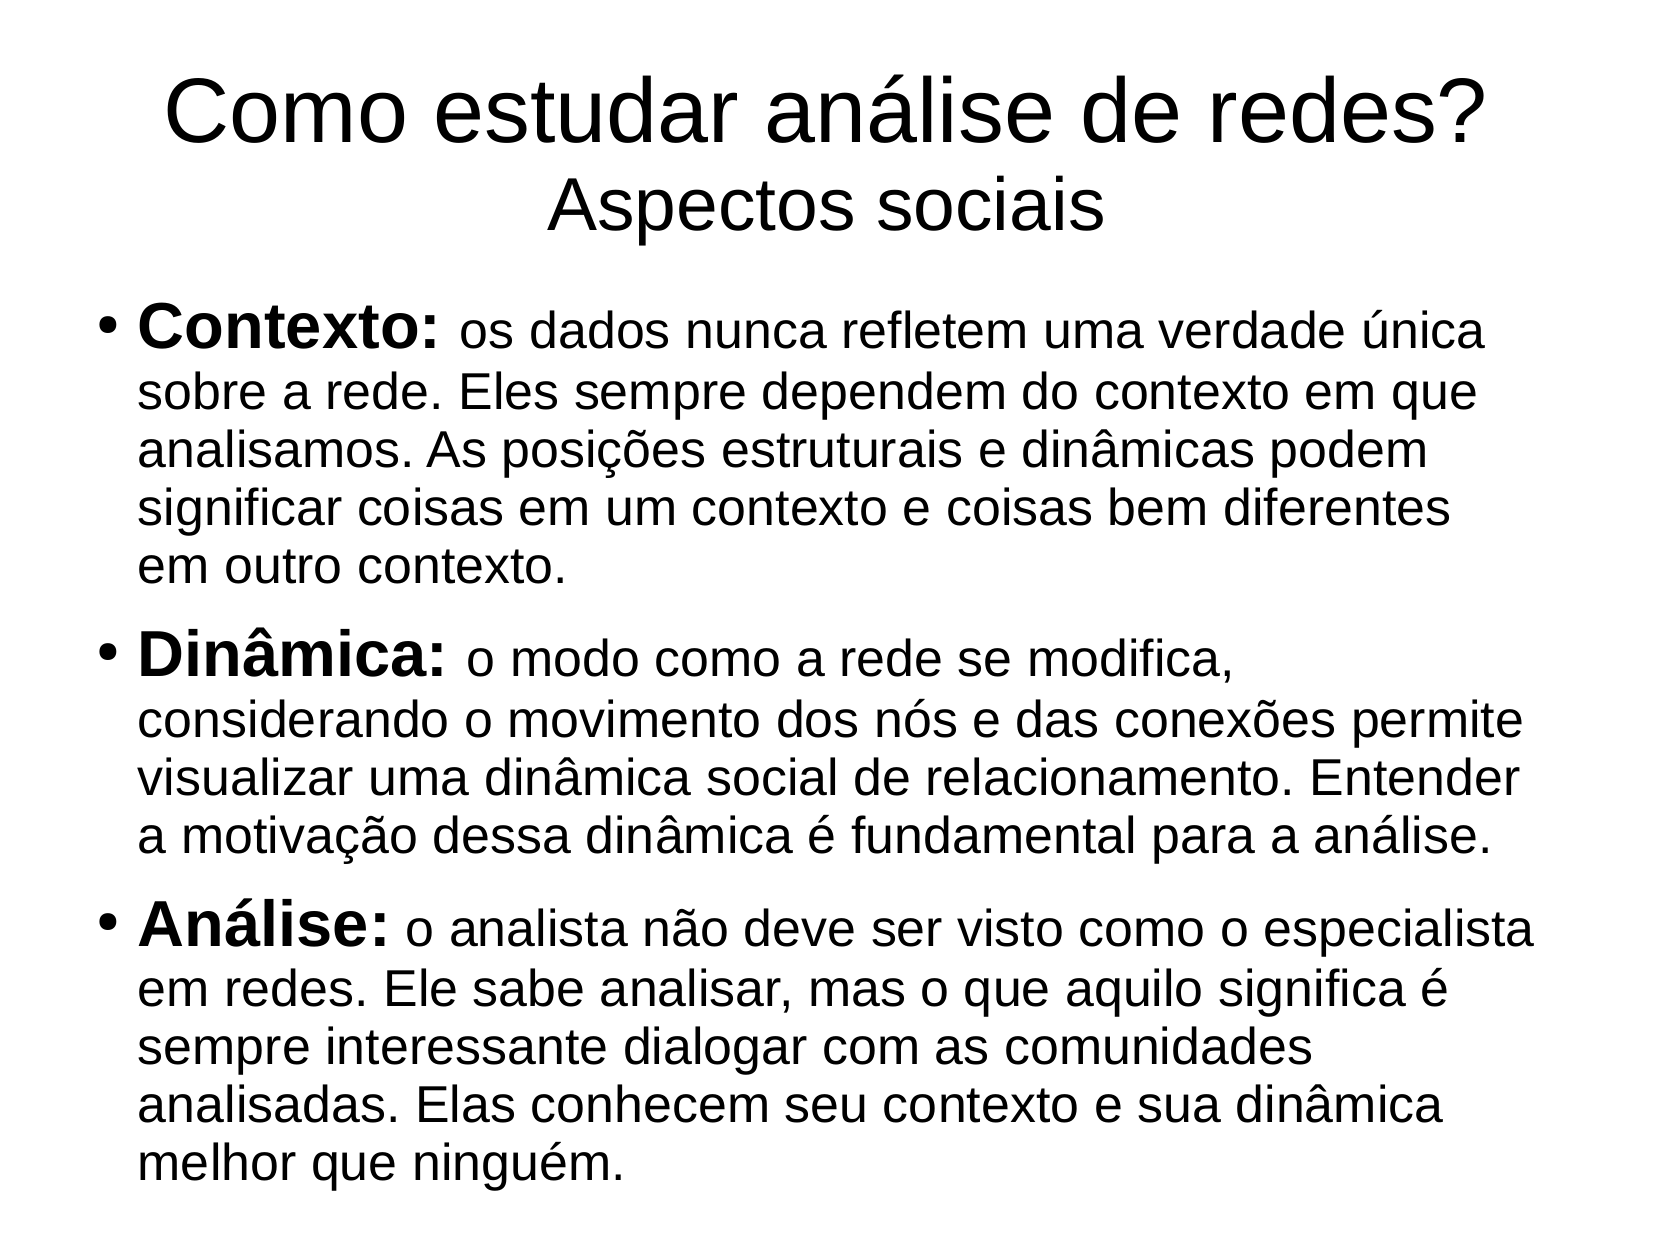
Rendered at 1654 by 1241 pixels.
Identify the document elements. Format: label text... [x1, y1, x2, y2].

list Contexto: os dados nunca refletem uma verdade única sobre a rede. Eles sempre dependem do contexto em que analisamos. As posições estruturais e dinâmicas podem significar coisas em um contexto e coisas bem diferentes em outro contexto. Dinâmica: o modo como a rede se modifica, considerando o movimento dos nós e das conexões permite visualizar uma dinâmica social de relacionamento. Entender a motivação dessa dinâmica é fundamental para a análise. Análise: o analista não deve ser visto como o especialista em redes. Ele sabe analisar, mas o que aquilo significa é sempre interessante dialogar com as comunidades analisadas. Elas conhecem seu contexto e sua dinâmica melhor que ninguém. [82, 290, 1538, 1241]
title Como estudar análise de redes? Aspectos sociais [82, 49, 1571, 257]
